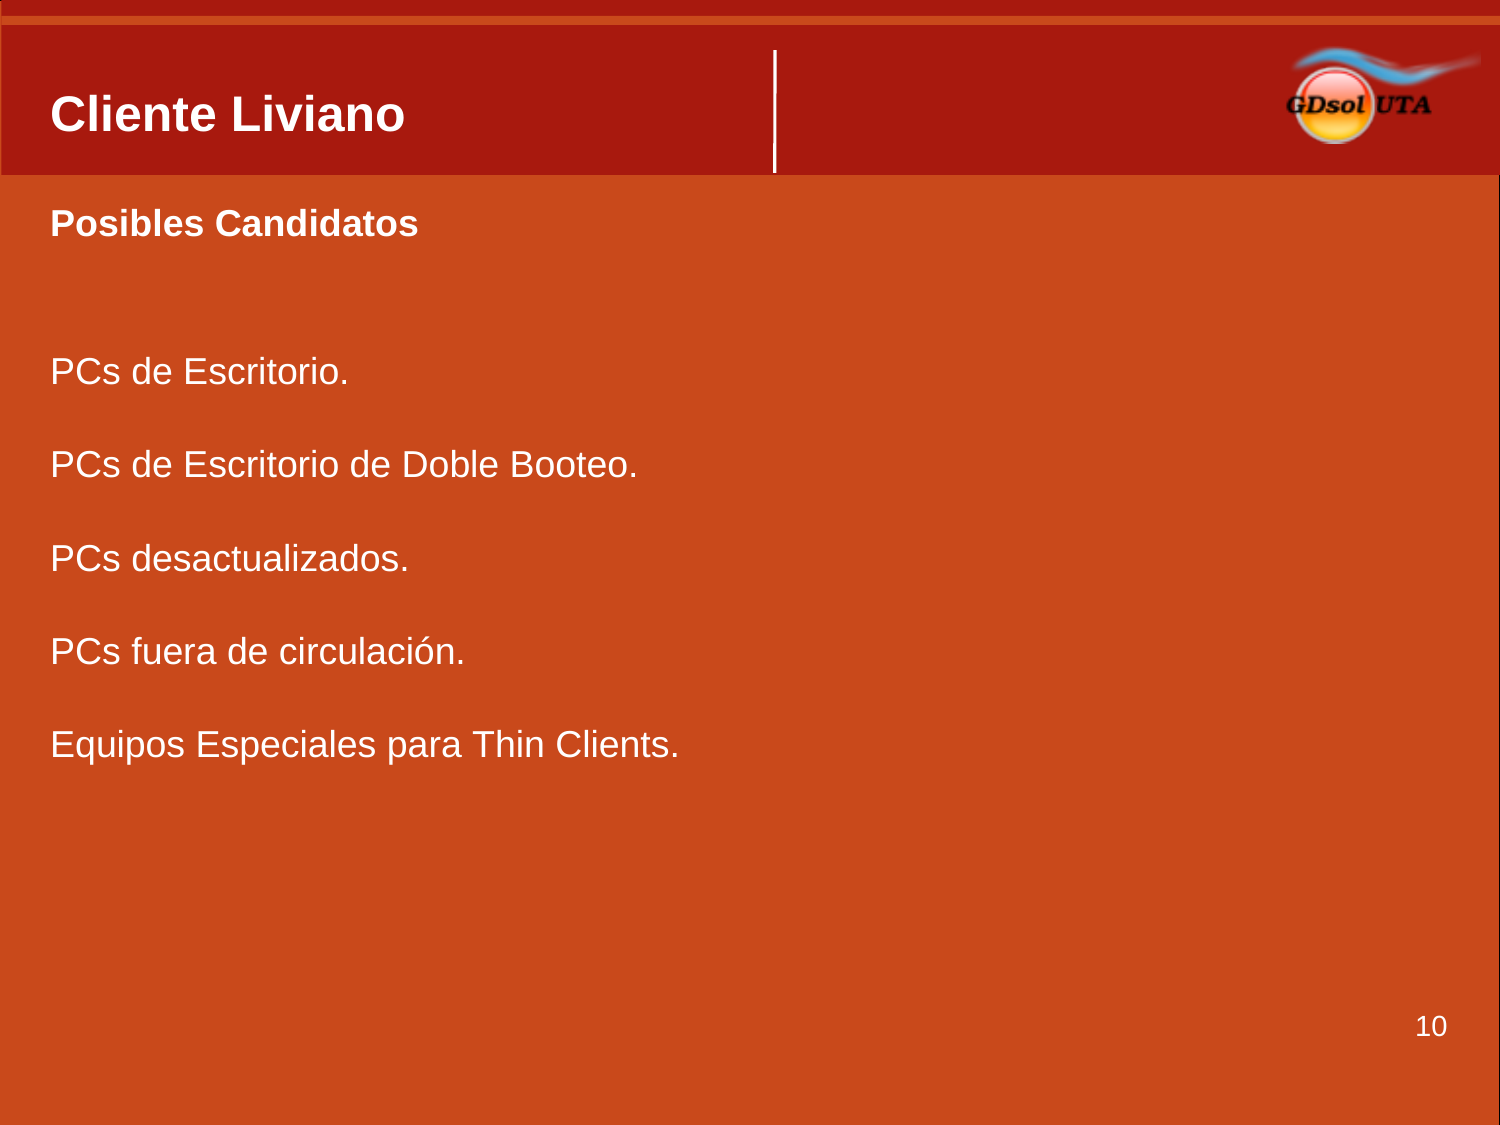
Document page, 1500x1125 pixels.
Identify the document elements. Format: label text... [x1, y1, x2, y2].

title Cliente Liviano [50, 60, 751, 164]
picture [1285, 45, 1481, 144]
list Posibles Candidatos PCs de Escritorio. PCs de Escritorio de Doble Booteo. PCs desactualizados. PCs fuera de circulación. Equipos Especiales para Thin Clients. [50, 200, 1450, 988]
